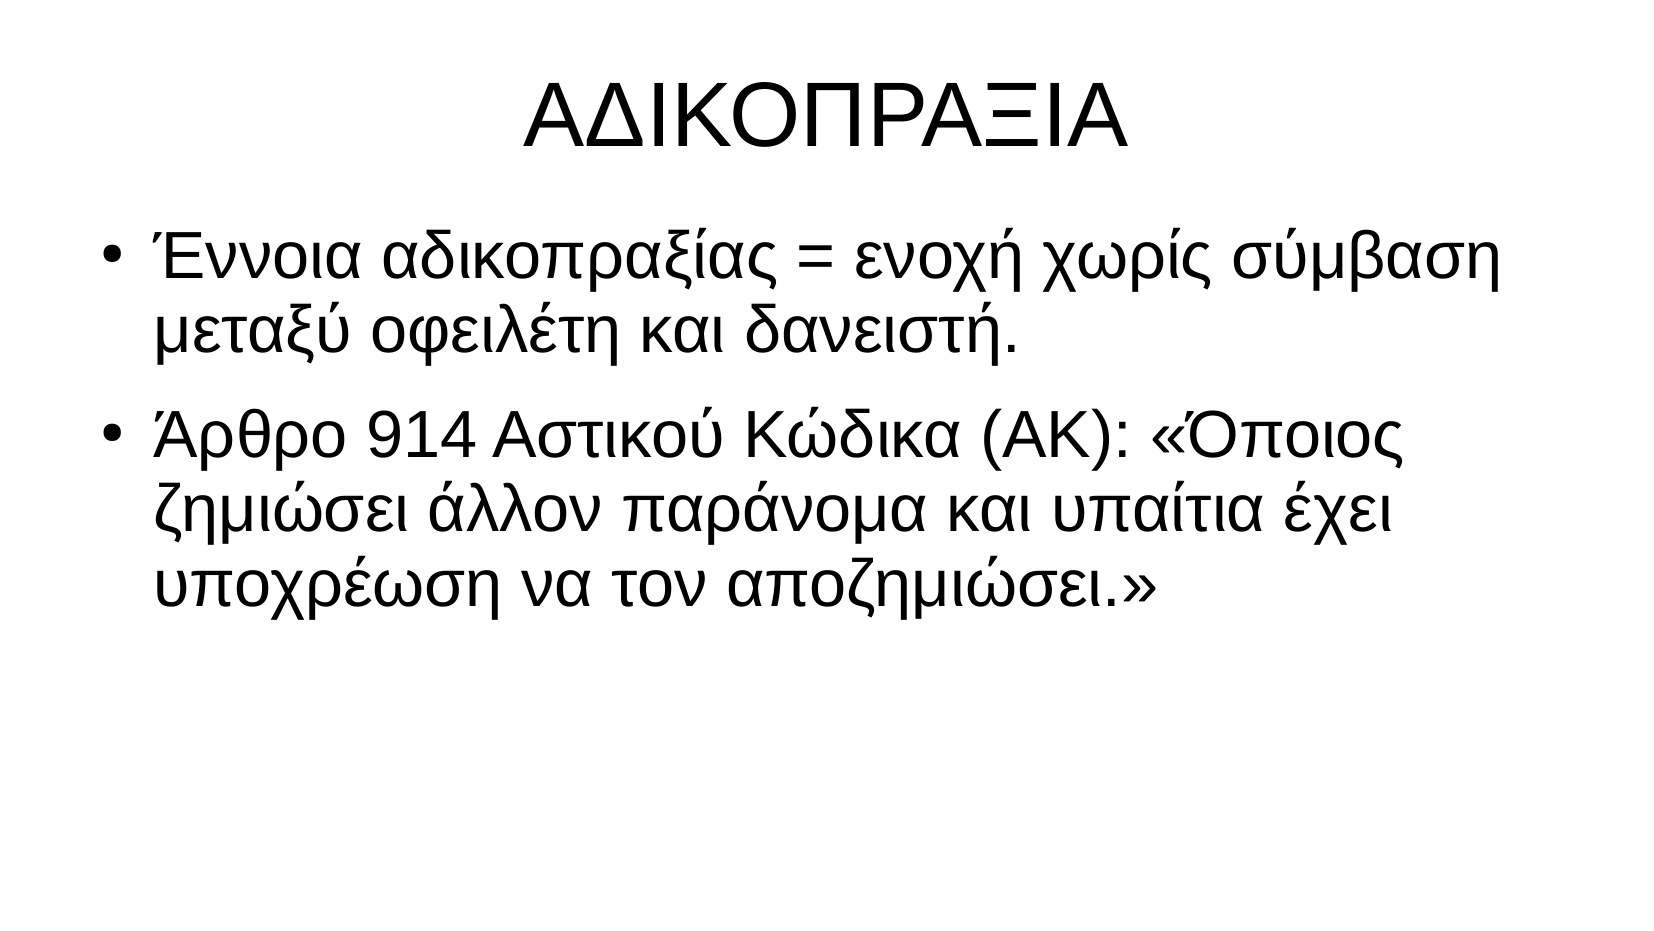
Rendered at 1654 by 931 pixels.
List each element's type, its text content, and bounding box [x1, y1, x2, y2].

list Έννοια αδικοπραξίας = ενοχή χωρίς σύμβαση μεταξύ οφειλέτη και δανειστή. Άρθρο 914 Αστικού Κώδικα (ΑΚ): «Όποιος ζημιώσει άλλον παράνομα και υπαίτια έχει υποχρέωση να τον αποζημιώσει.» [82, 217, 1571, 758]
title ΑΔΙΚΟΠΡΑΞΙΑ [82, 37, 1571, 193]
